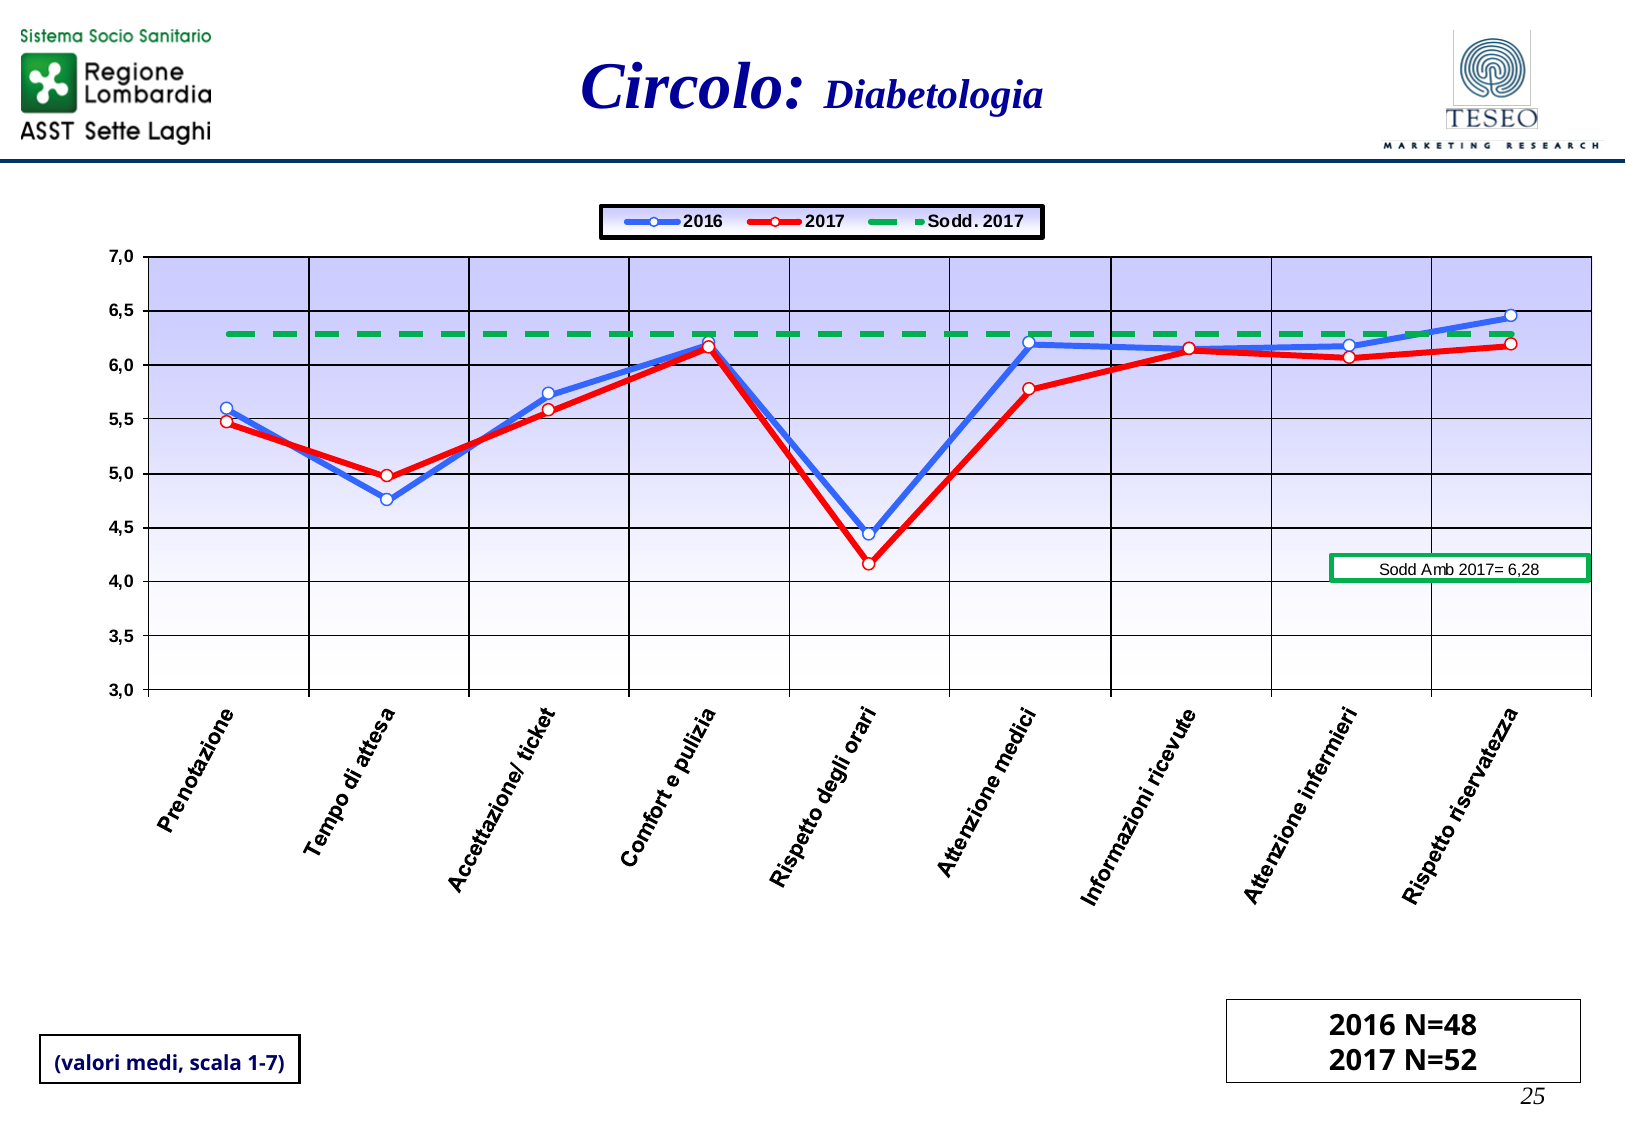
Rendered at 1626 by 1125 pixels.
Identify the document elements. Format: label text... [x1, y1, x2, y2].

picture [1381, 30, 1604, 149]
text_box Circolo: Diabetologia [268, 19, 1356, 144]
picture [37, 193, 1605, 1083]
picture [21, 26, 211, 148]
